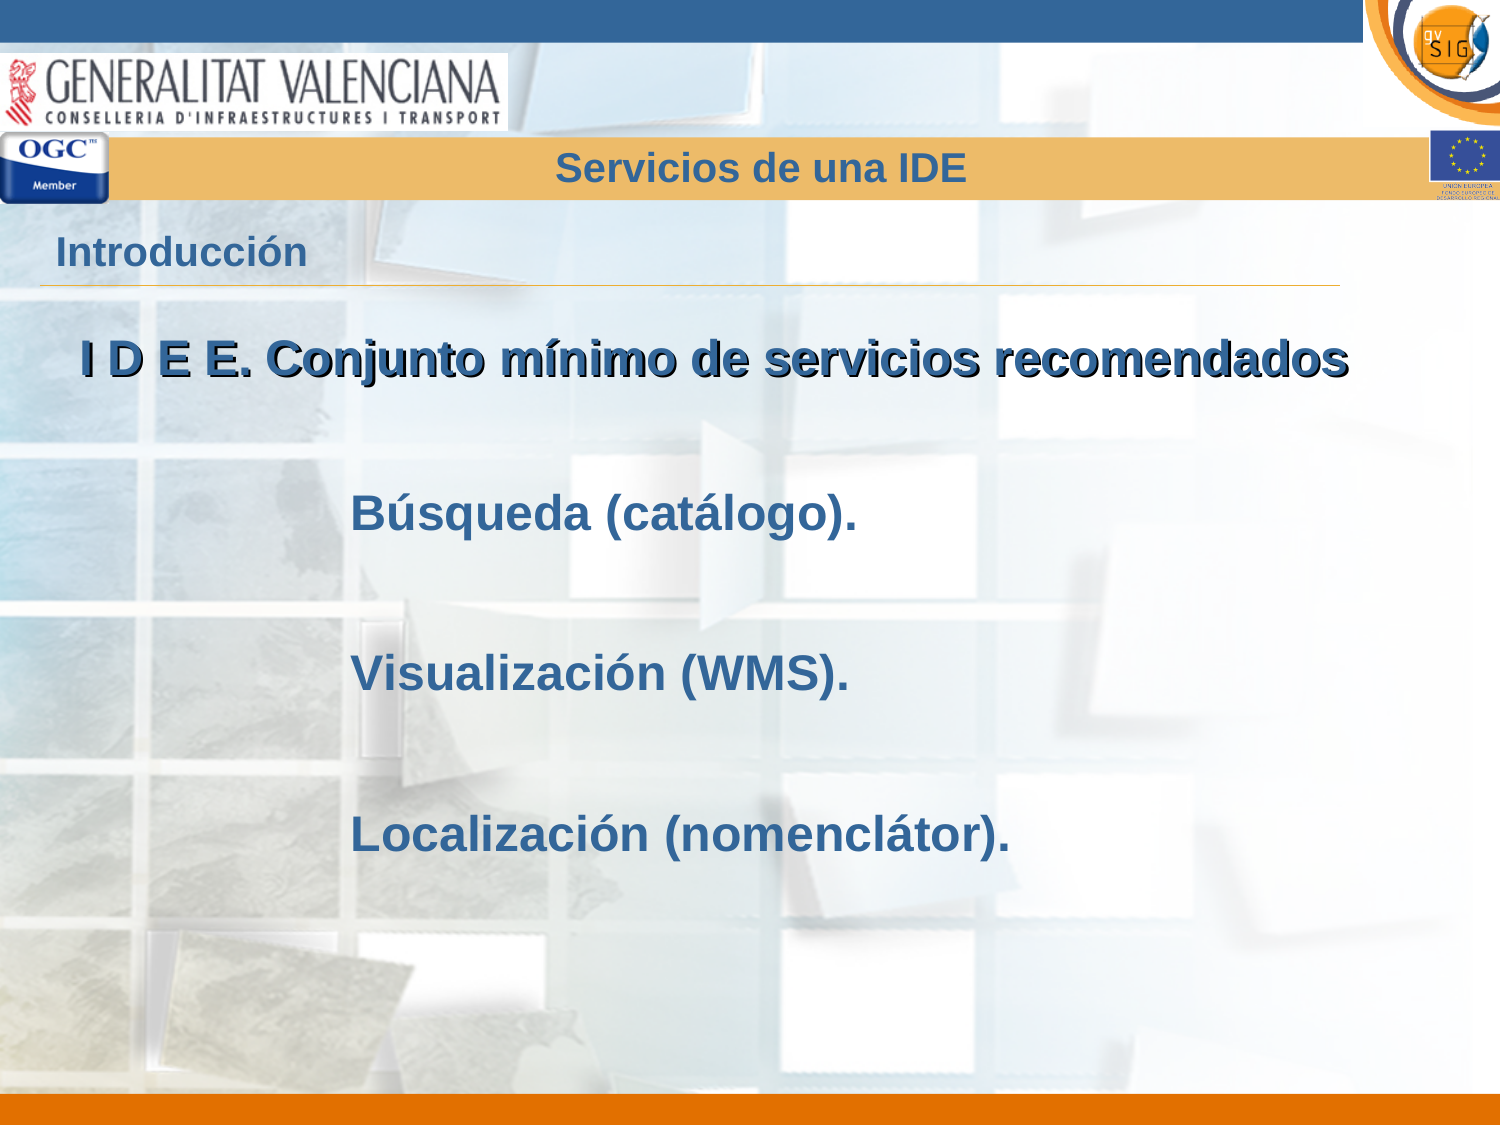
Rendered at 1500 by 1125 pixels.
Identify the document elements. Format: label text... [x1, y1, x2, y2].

picture [1429, 129, 1500, 200]
picture [0, 132, 109, 204]
picture [1363, 0, 1500, 127]
text_box Búsqueda (catálogo). Visualización (WMS). Localización (nomenclátor). [321, 479, 1202, 934]
text_box Servicios de una IDE [145, 146, 1389, 202]
picture [0, 53, 508, 131]
text_box Introducción [40, 222, 1196, 286]
text_box I D E E. Conjunto mínimo de servicios recomendados [65, 324, 1459, 398]
